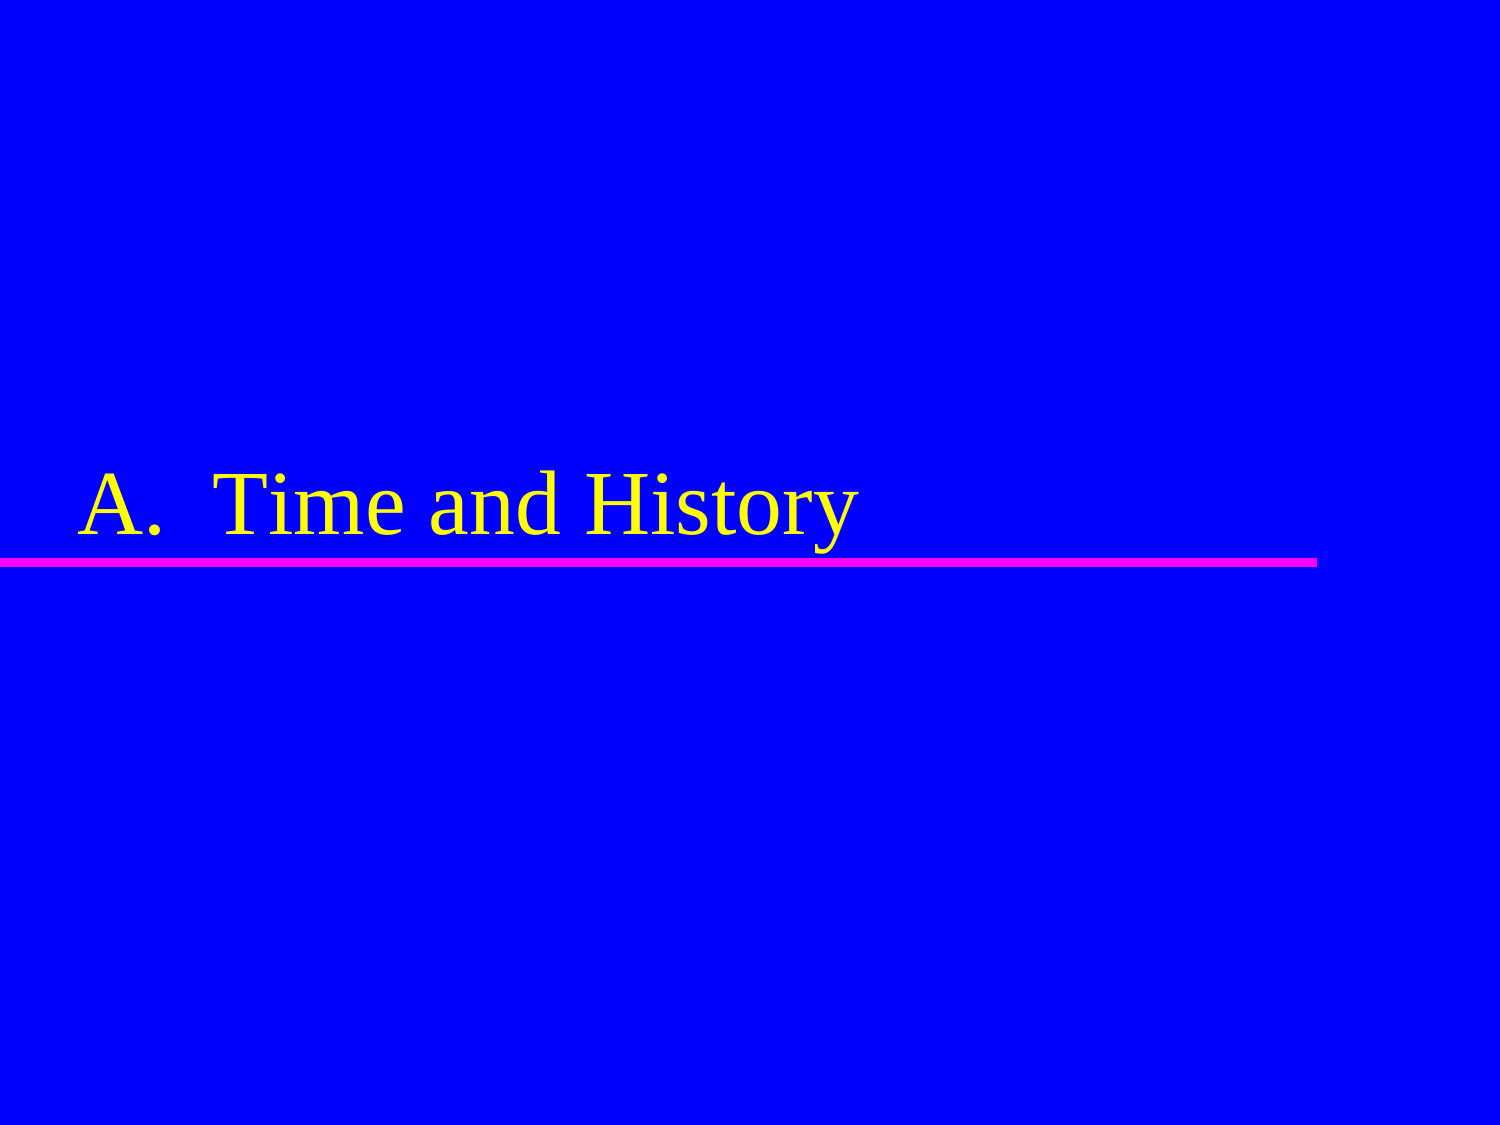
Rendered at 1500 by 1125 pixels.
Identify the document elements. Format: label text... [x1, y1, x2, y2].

title A. Time and History [62, 374, 1338, 563]
